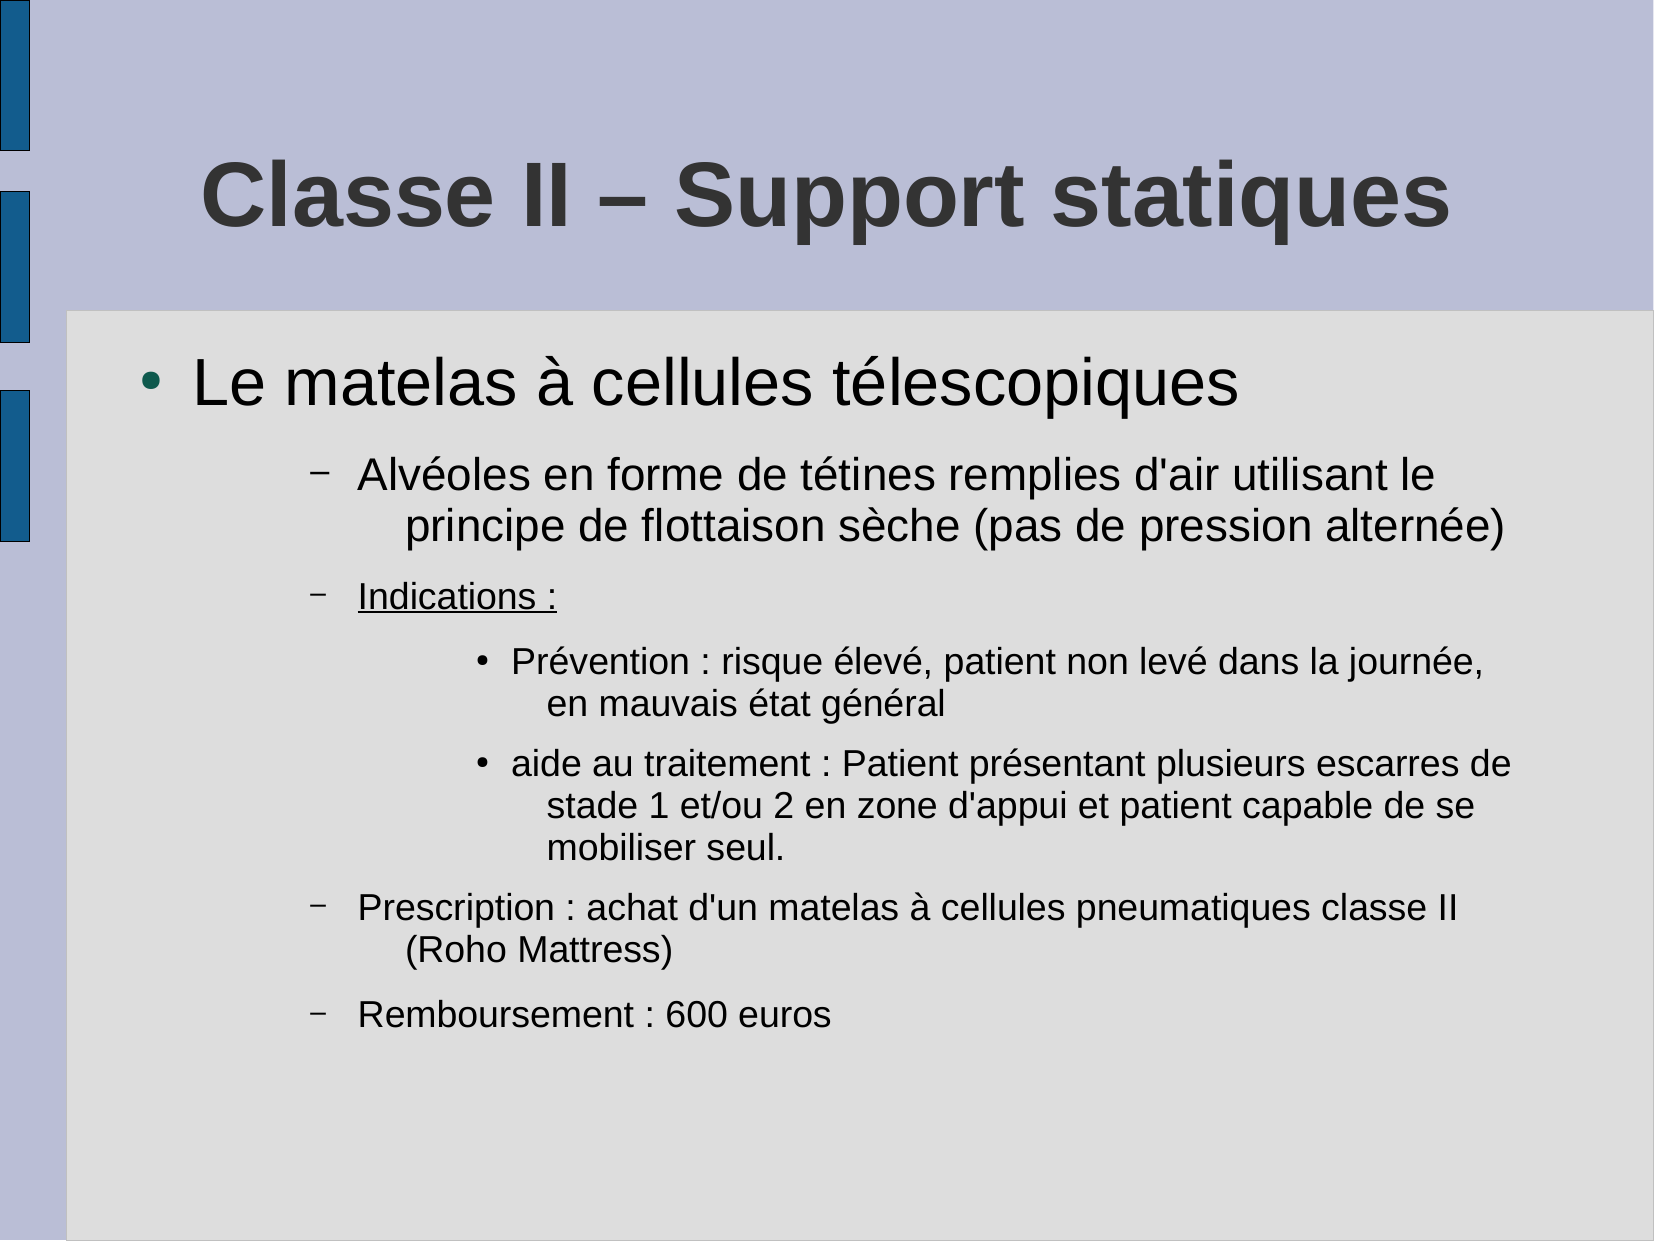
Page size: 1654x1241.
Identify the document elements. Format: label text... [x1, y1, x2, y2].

list Le matelas à cellules télescopiques Alvéoles en forme de tétines remplies d'air utilisant le principe de flottaison sèche (pas de pression alternée) Indications : Prévention : risque élevé, patient non levé dans la journée, en mauvais état général aide au traitement : Patient présentant plusieurs escarres de stade 1 et/ou 2 en zone d'appui et patient capable de se mobiliser seul. Prescription : achat d'un matelas à cellules pneumatiques classe II (Roho Mattress) Remboursement : 600 euros [121, 344, 1534, 1112]
title Classe II – Support statiques [121, 91, 1534, 299]
